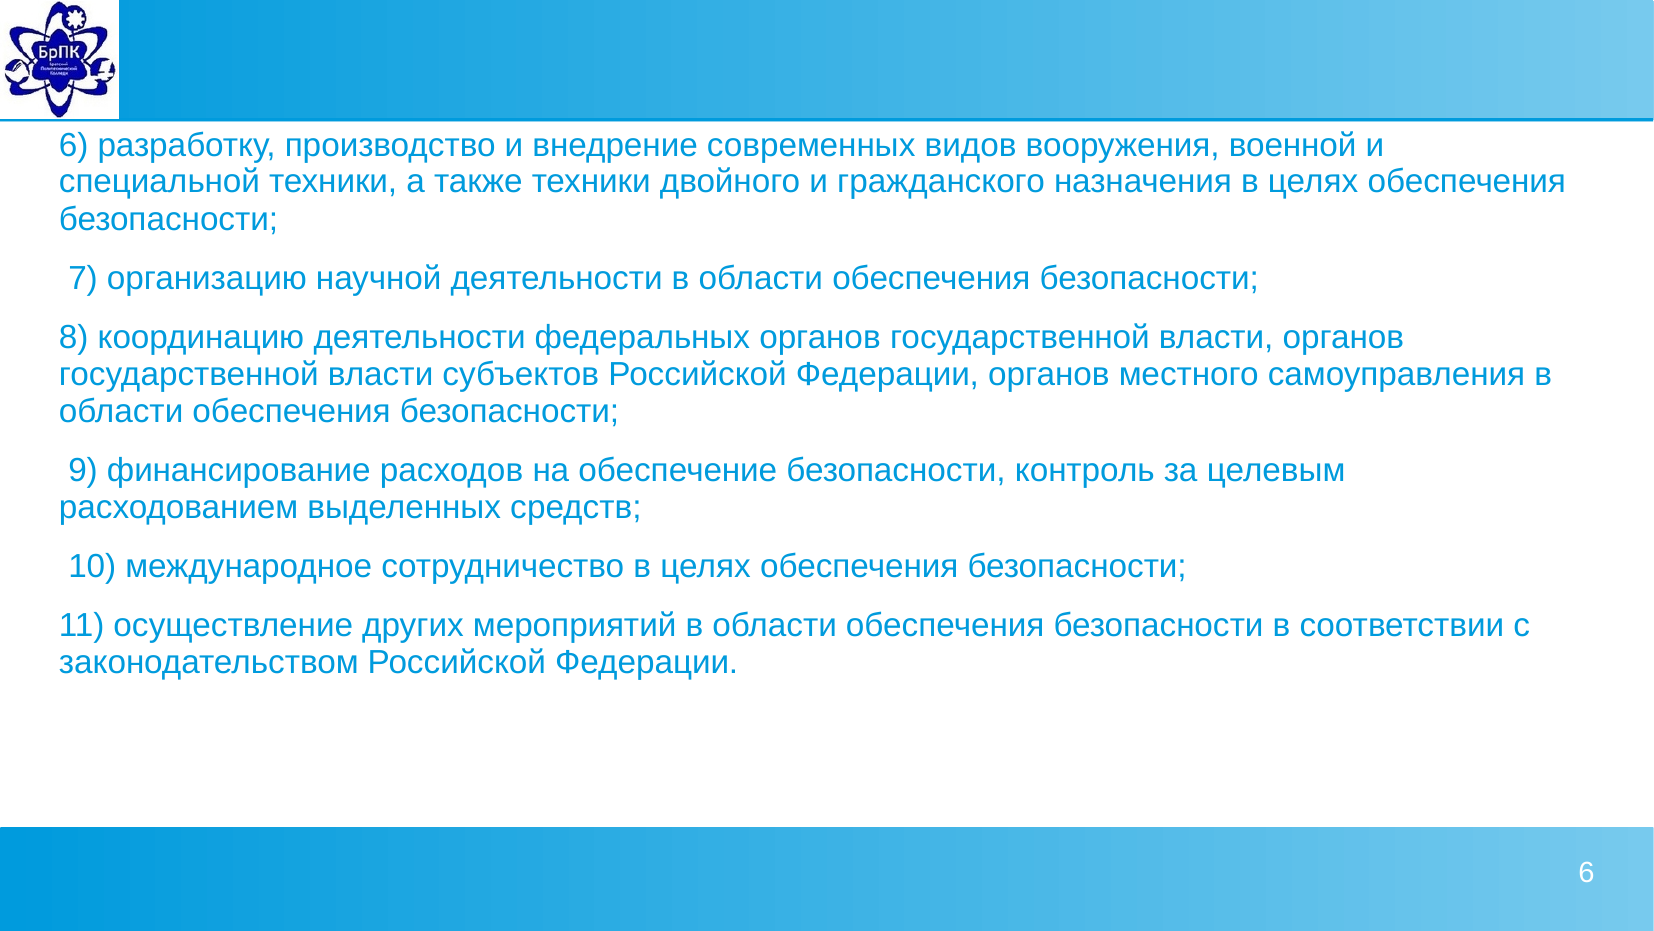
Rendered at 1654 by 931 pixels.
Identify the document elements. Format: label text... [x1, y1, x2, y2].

list 6) разработку, производство и внедрение современных видов вооружения, военной и специальной техники, а также техники двойного и гражданского назначения в целях обеспечения безопасности; 7) организацию научной деятельности в области обеспечения безопасности; 8) координацию деятельности федеральных органов государственной власти, органов государственной власти субъектов Российской Федерации, органов местного самоуправления в области обеспечения безопасности; 9) финансирование расходов на обеспечение безопасности, контроль за целевым расходованием выделенных средств; 10) международное сотрудничество в целях обеспечения безопасности; 11) осуществление других мероприятий в области обеспечения безопасности в соответствии с законодательством Российской Федерации. [59, 125, 1595, 717]
picture [0, 0, 118, 118]
